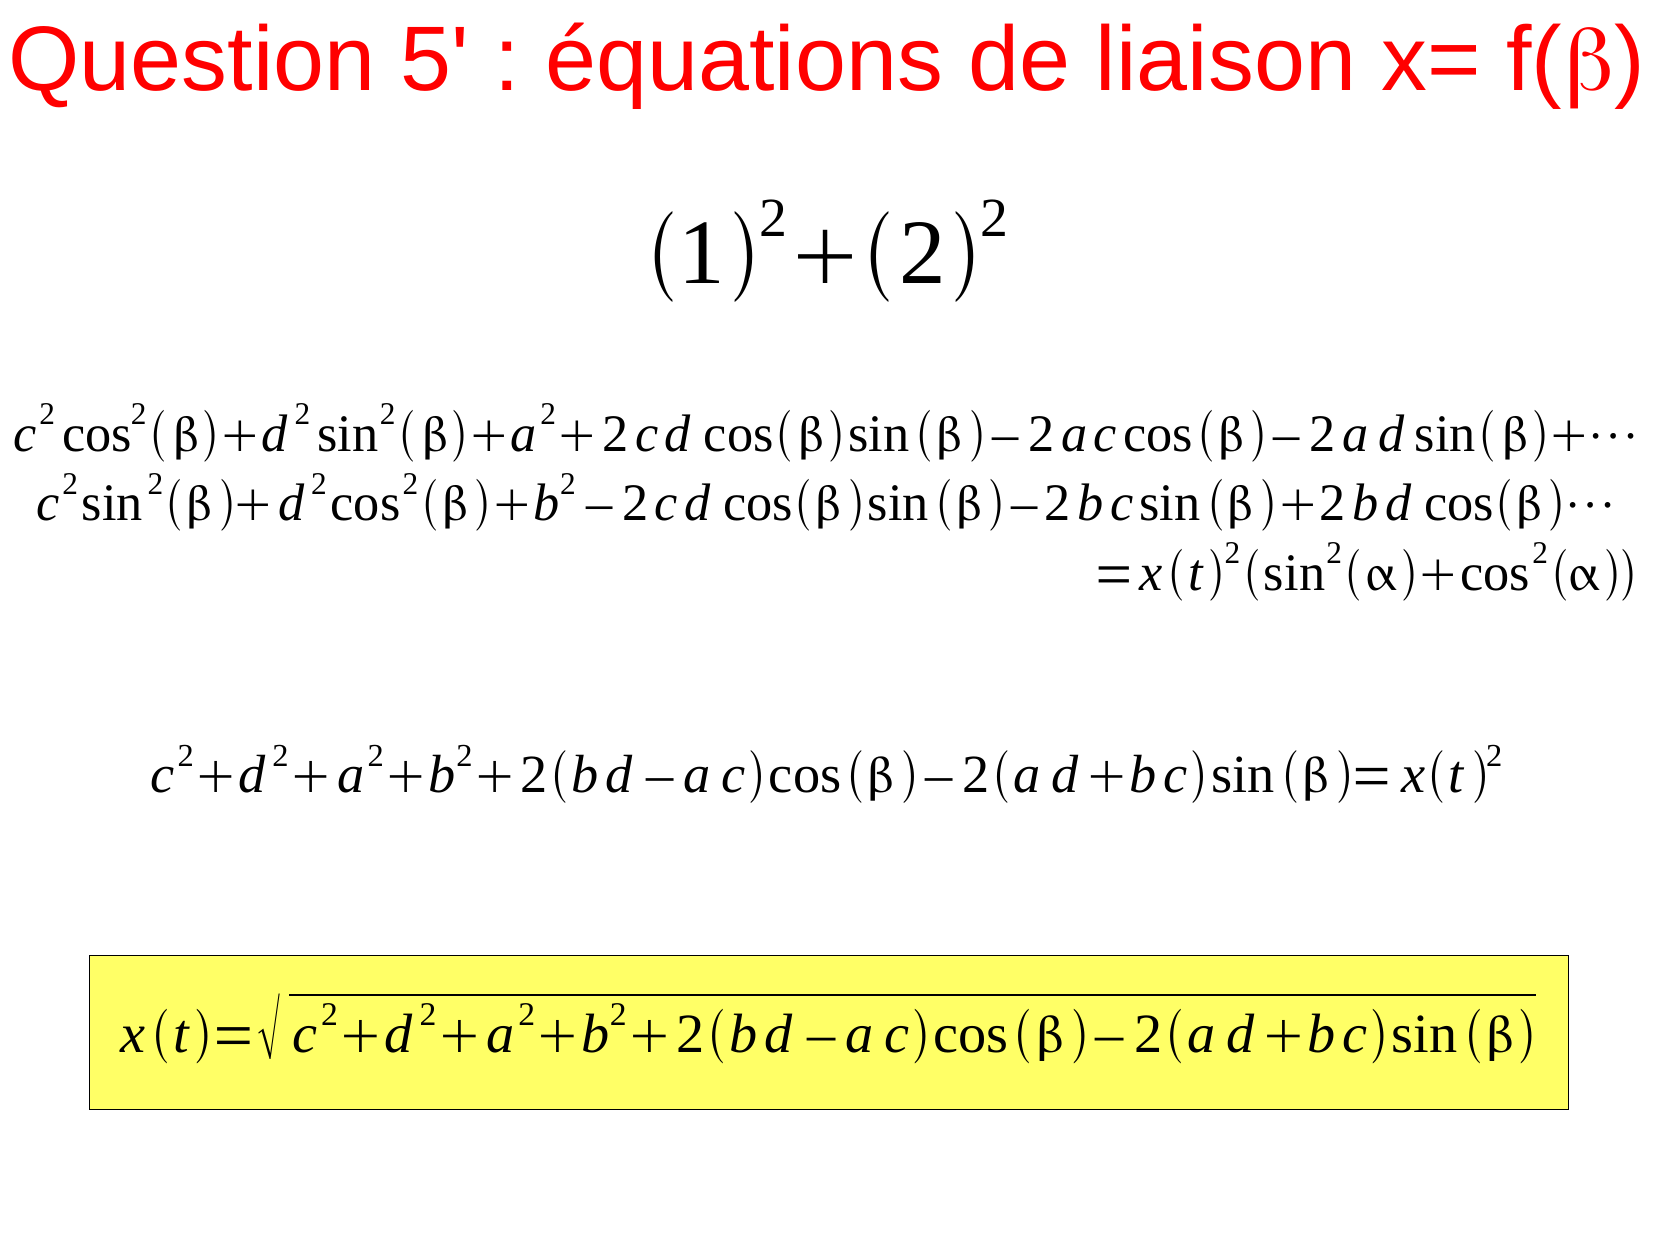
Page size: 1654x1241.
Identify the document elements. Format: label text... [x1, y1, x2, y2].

chart [102, 990, 1551, 1068]
title Question 5' : équations de liaison x= f(b) [0, 0, 1654, 125]
chart [136, 735, 1517, 805]
chart [0, 395, 1654, 604]
text_box [89, 955, 1569, 1110]
chart [625, 185, 1028, 304]
